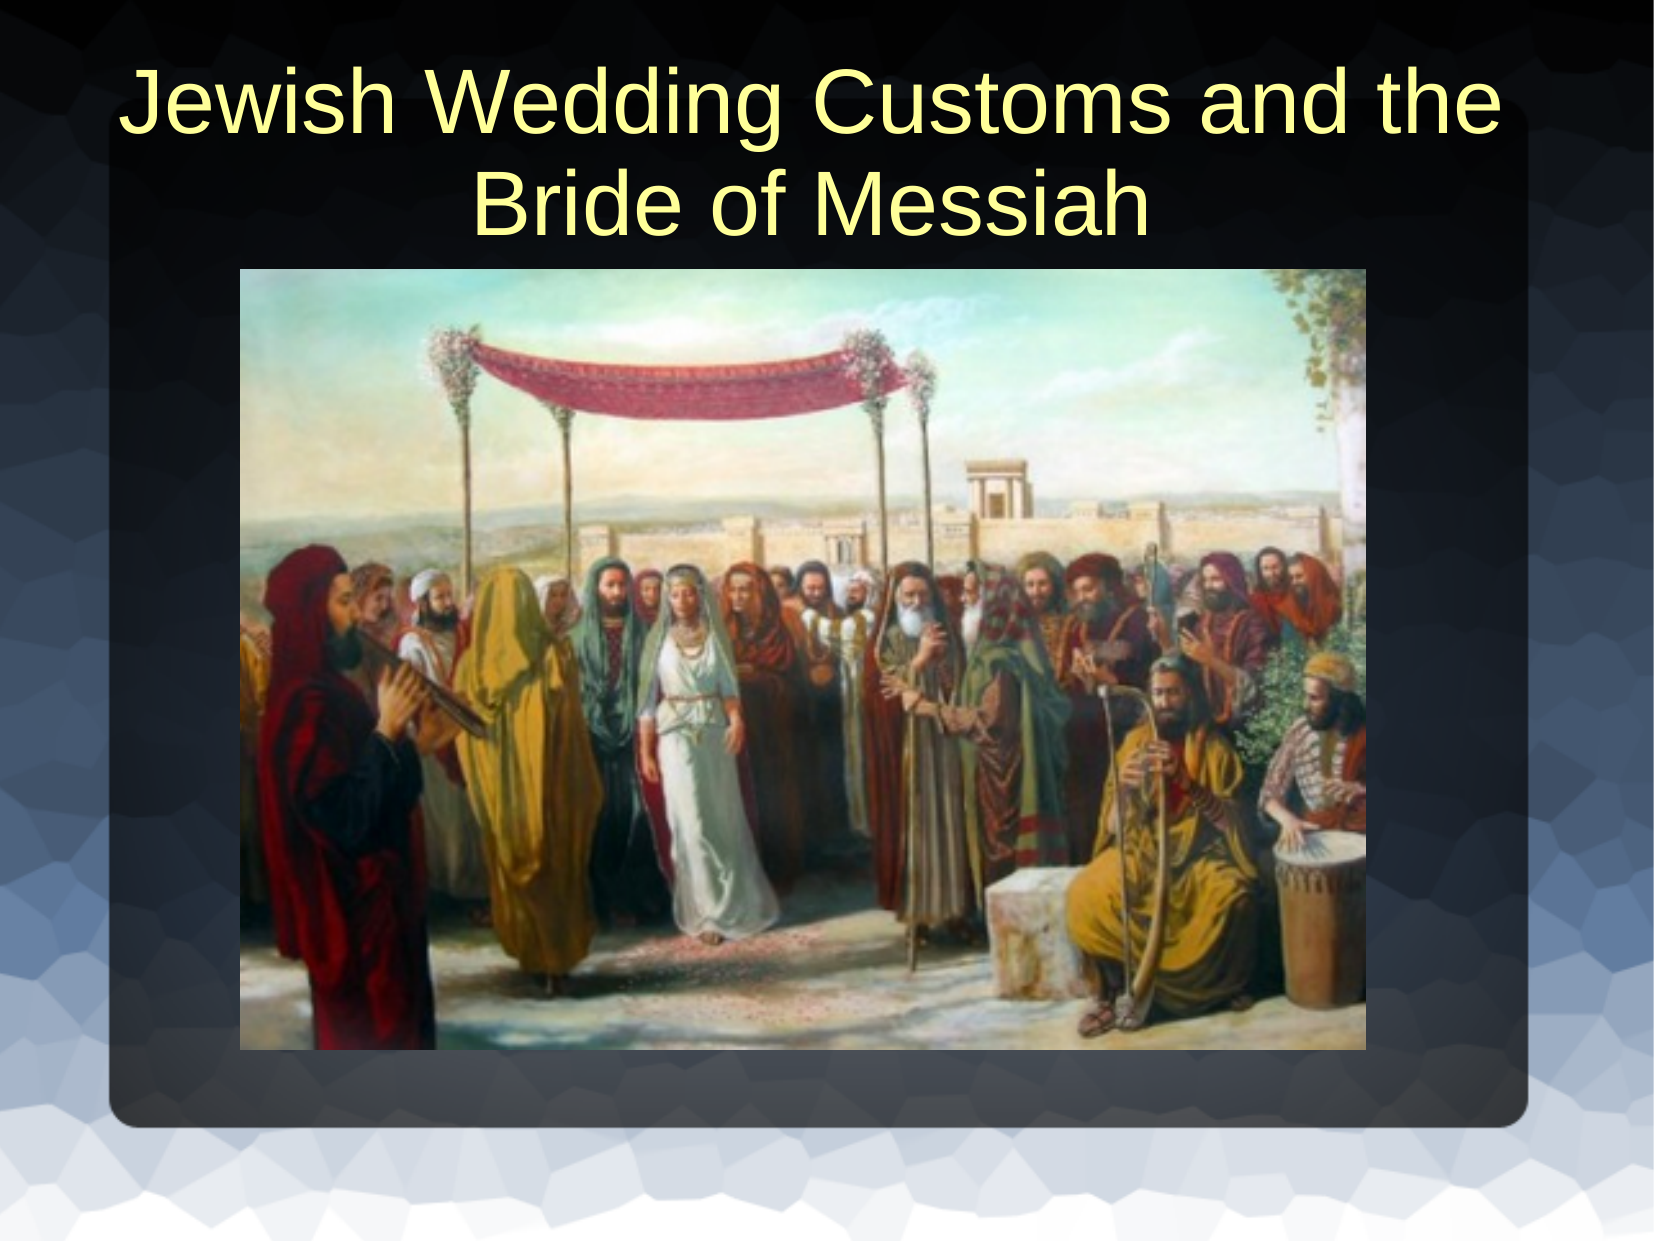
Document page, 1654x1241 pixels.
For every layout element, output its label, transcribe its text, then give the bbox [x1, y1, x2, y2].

picture [0, 0, 1654, 1241]
title Jewish Wedding Customs and the Bride of Messiah [118, 49, 1506, 257]
list [118, 290, 1506, 1109]
